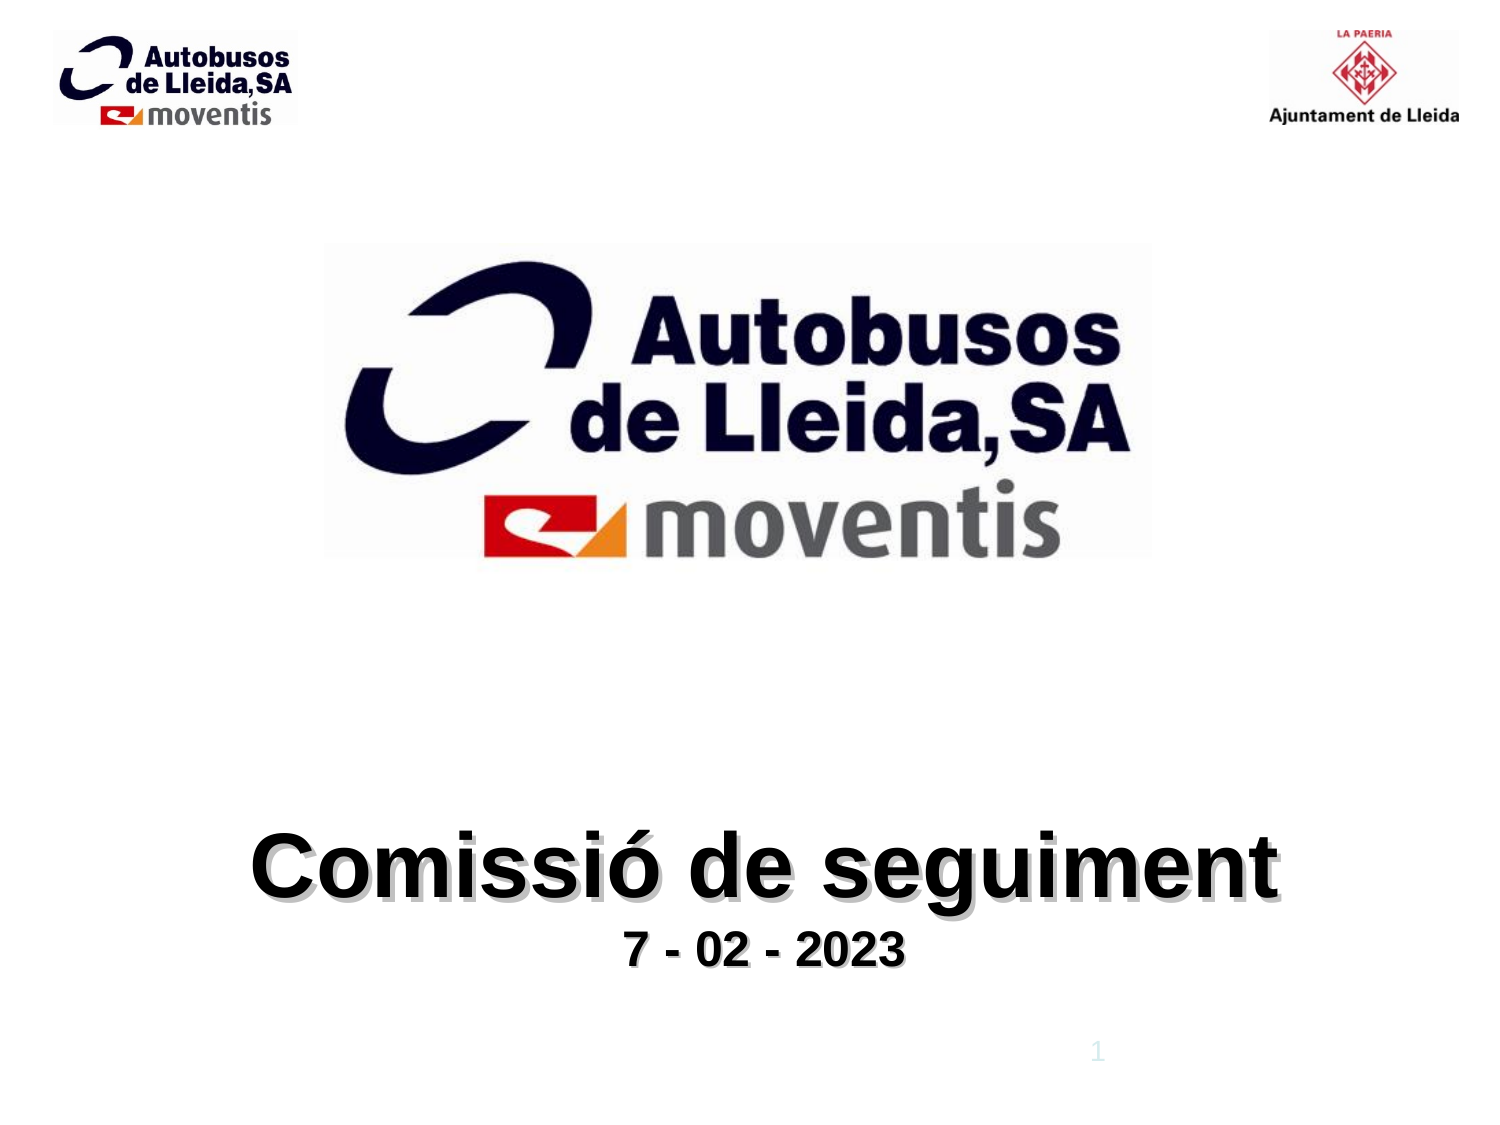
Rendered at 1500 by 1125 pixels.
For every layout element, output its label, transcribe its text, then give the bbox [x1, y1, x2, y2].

picture [324, 243, 1152, 576]
text_box 1 [1074, 1024, 1426, 1103]
text_box Comissió de seguiment 7 - 02 - 2023 [235, 799, 1294, 984]
